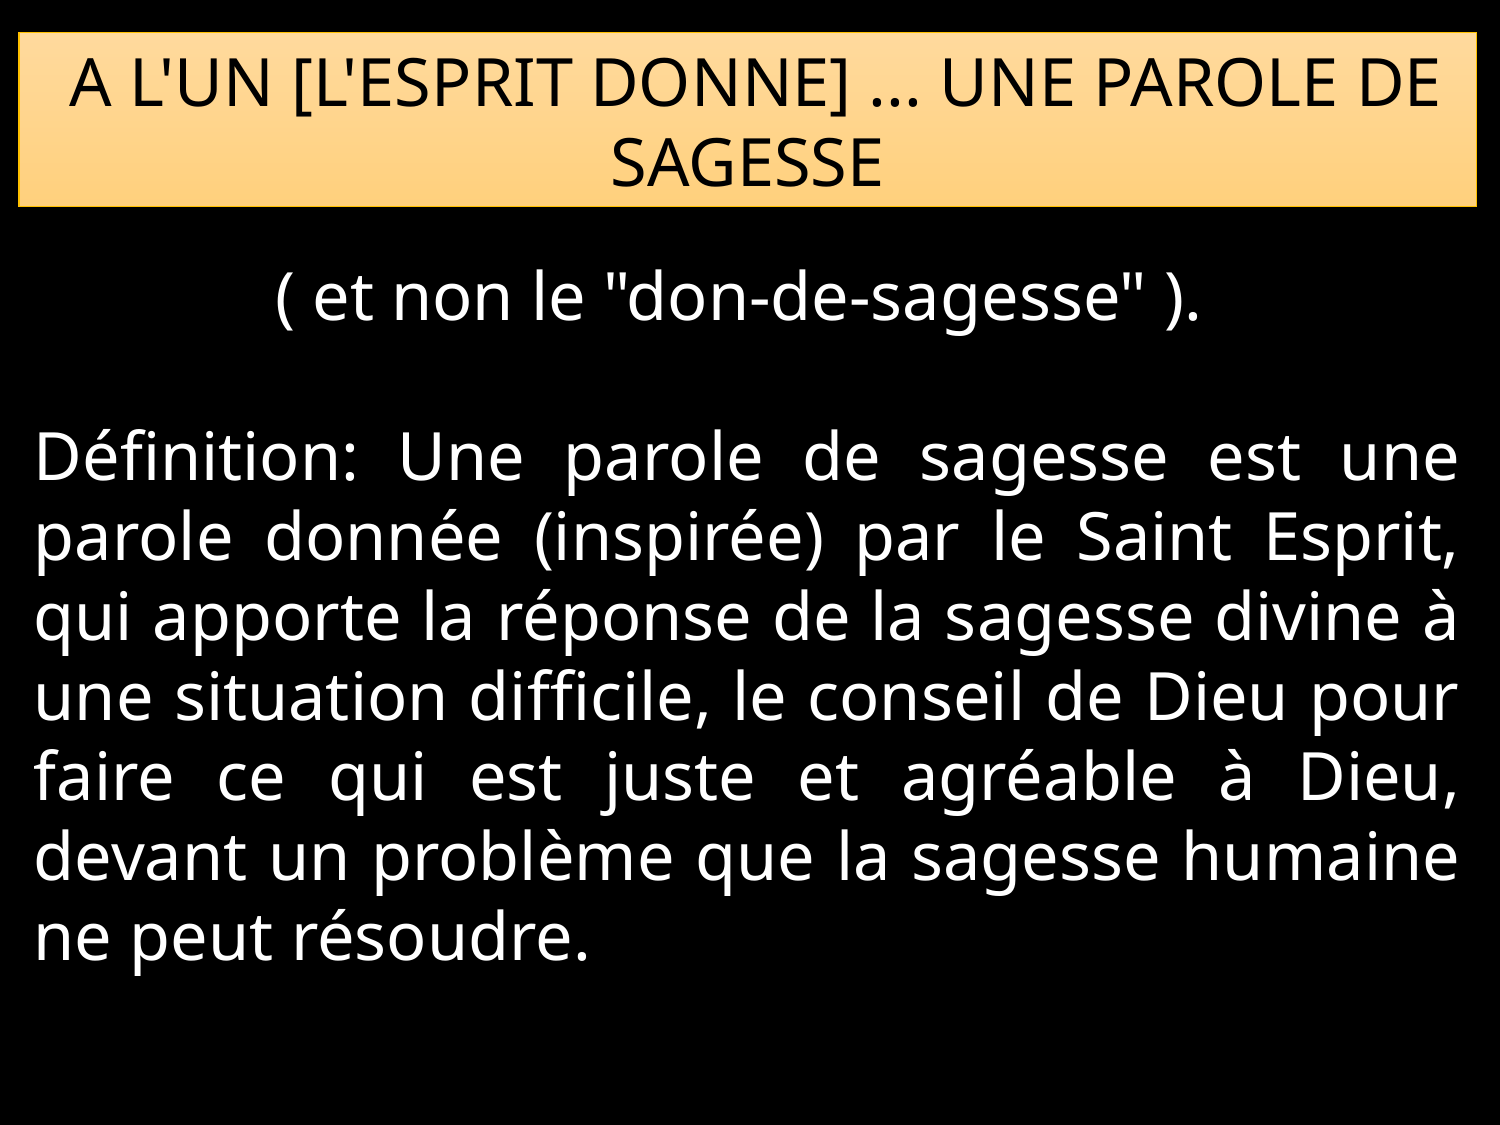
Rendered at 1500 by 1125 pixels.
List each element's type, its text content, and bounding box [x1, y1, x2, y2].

text_box A L'UN [L'ESPRIT DONNE] ... UNE PAROLE DE SAGESSE [19, 32, 1477, 207]
text_box ( et non le "don-de-sagesse" ). Définition: Une parole de sagesse est une parole donnée (inspirée) par le Saint Esprit, qui apporte la réponse de la sagesse divine à une situation difficile, le conseil de Dieu pour faire ce qui est juste et agréable à Dieu, devant un problème que la sagesse humaine ne peut résoudre. [19, 246, 1477, 981]
